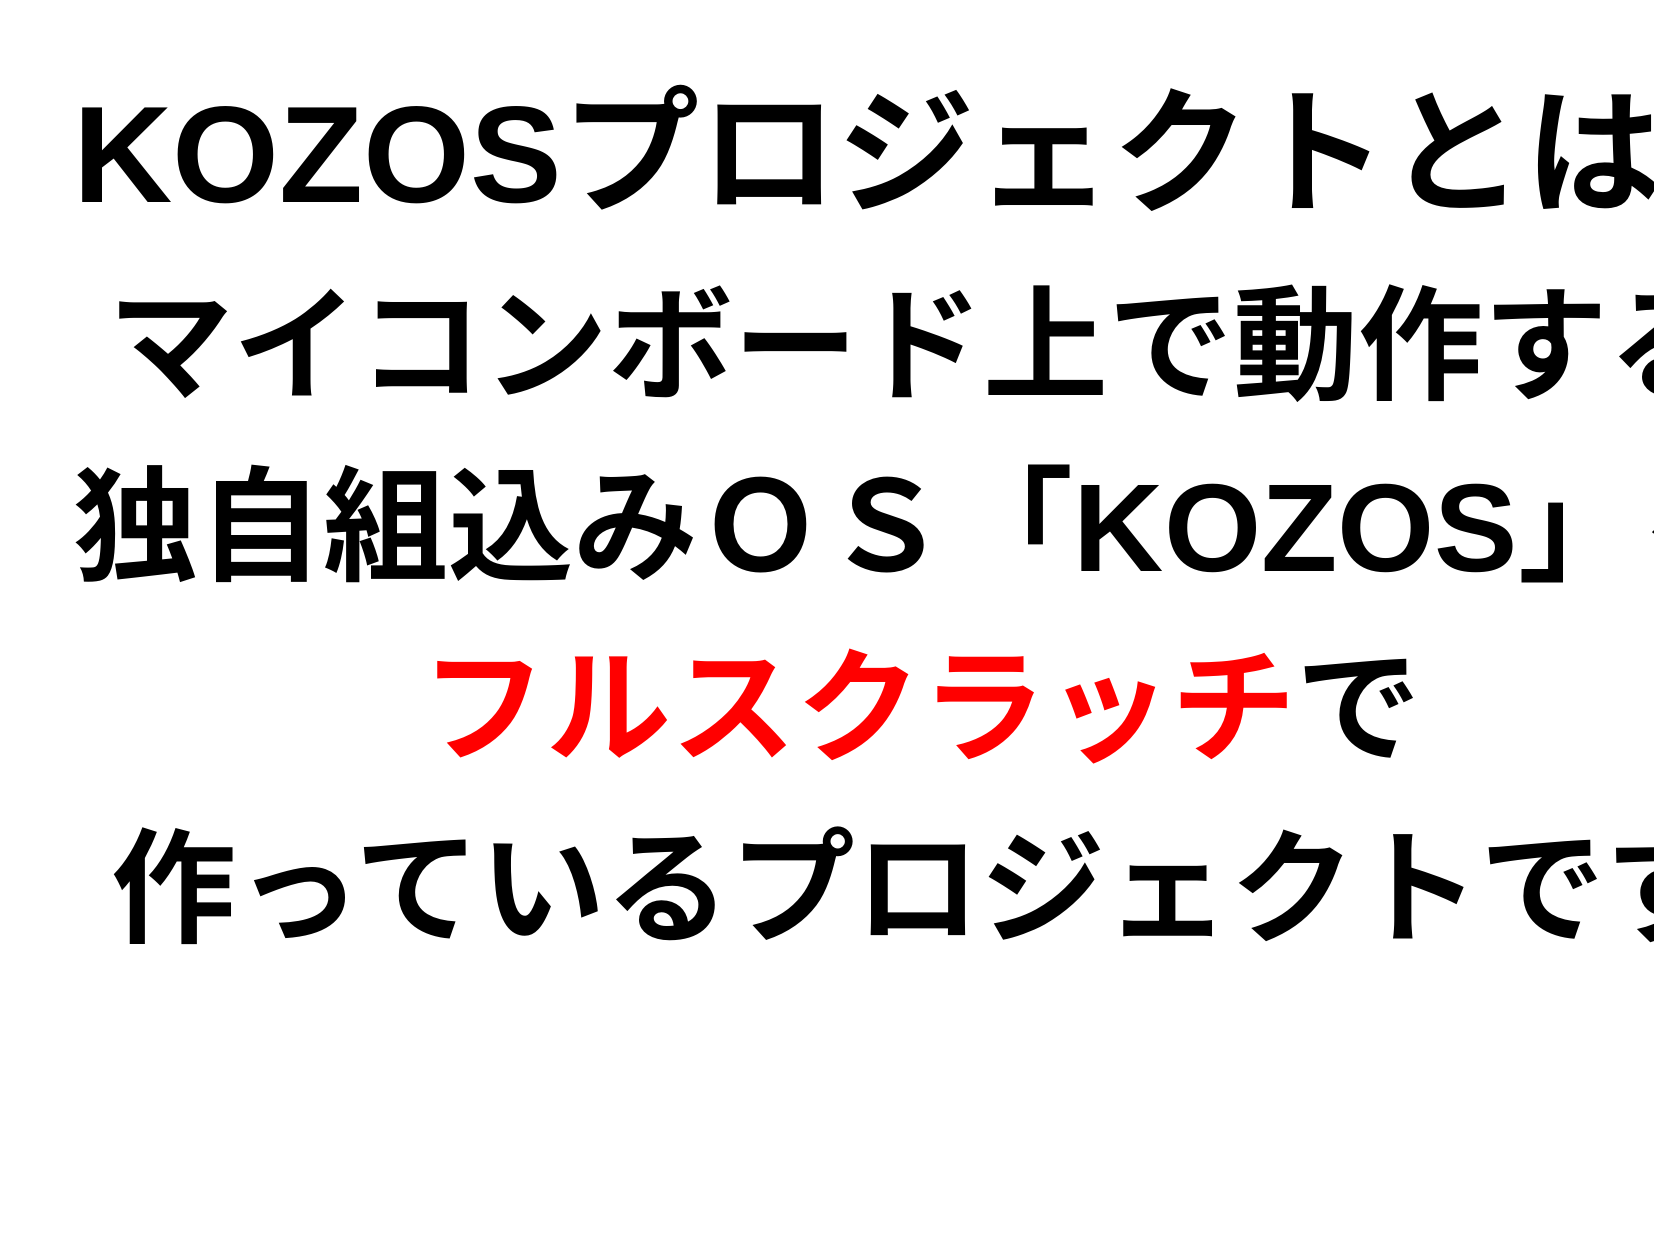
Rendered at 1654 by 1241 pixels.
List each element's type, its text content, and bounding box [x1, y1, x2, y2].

text_box KOZOSプロジェクトとは… [59, 35, 1626, 213]
text_box マイコンボード上で動作する 独自組込みＯＳ「KOZOS」を フルスクラッチで 作っているプロジェクトです [59, 238, 1586, 768]
